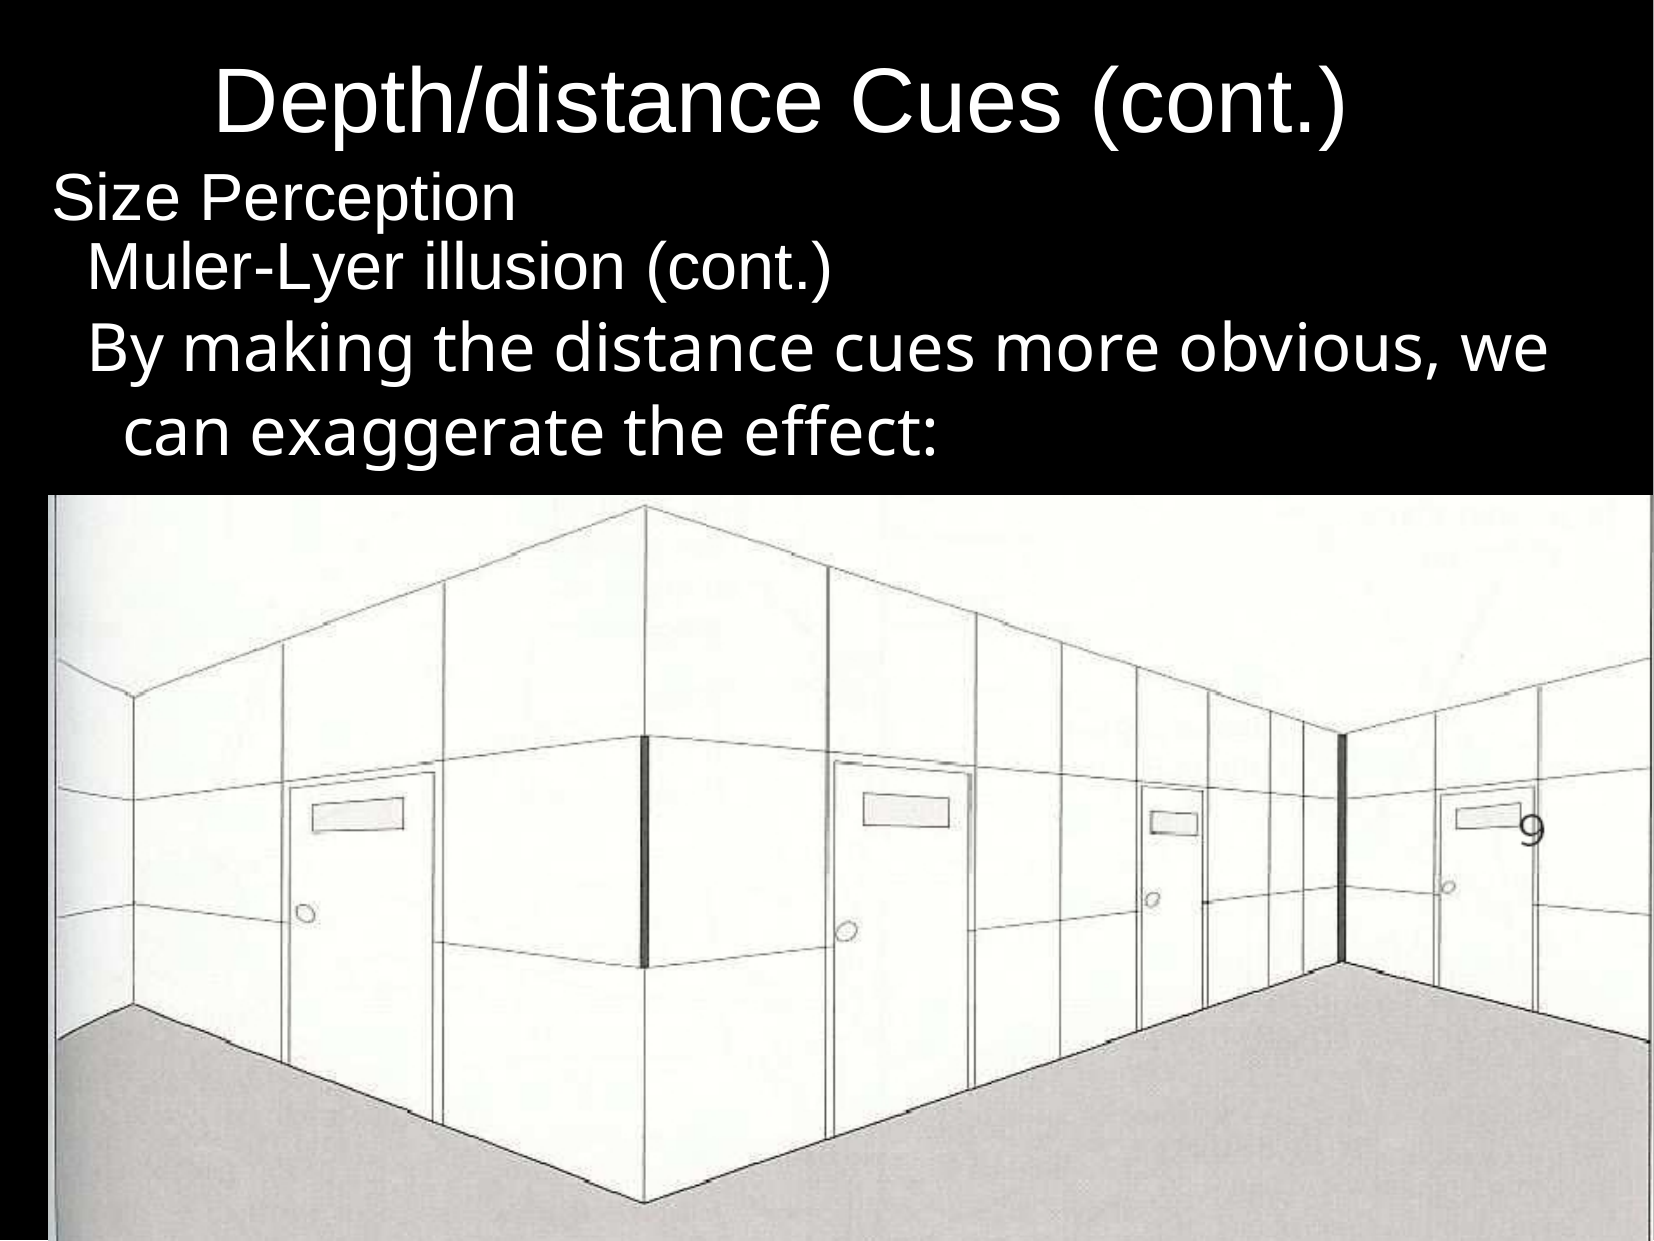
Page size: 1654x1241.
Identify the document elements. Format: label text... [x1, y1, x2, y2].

title Depth/distance Cues (cont.) [37, 0, 1526, 157]
picture [48, 495, 1654, 1241]
text_box Size Perception Muler-Lyer illusion (cont.) By making the distance cues more obvious, we can exaggerate the effect: [36, 157, 1623, 1122]
